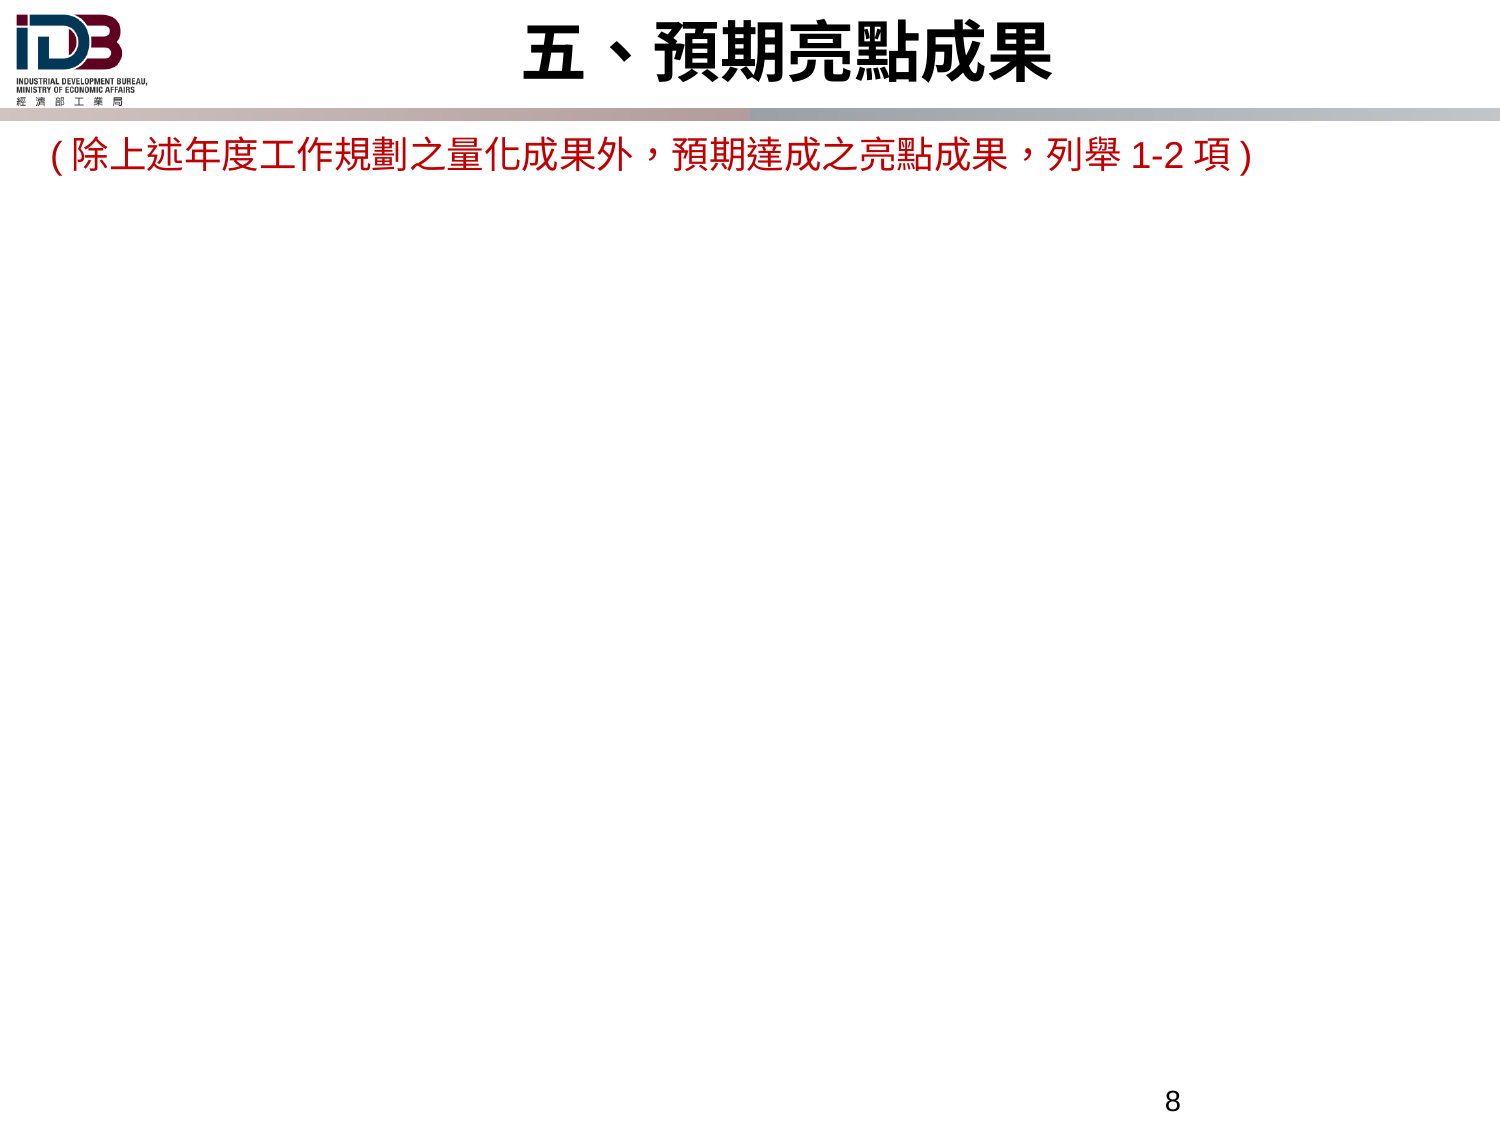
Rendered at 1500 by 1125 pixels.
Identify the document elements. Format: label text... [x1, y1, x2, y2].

text_box (除上述年度工作規劃之量化成果外，預期達成之亮點成果，列舉1-2項) [35, 124, 1477, 184]
text_box 五、預期亮點成果 [0, 19, 1500, 97]
text_box 五、預期亮點成果 [896, 58, 909, 72]
